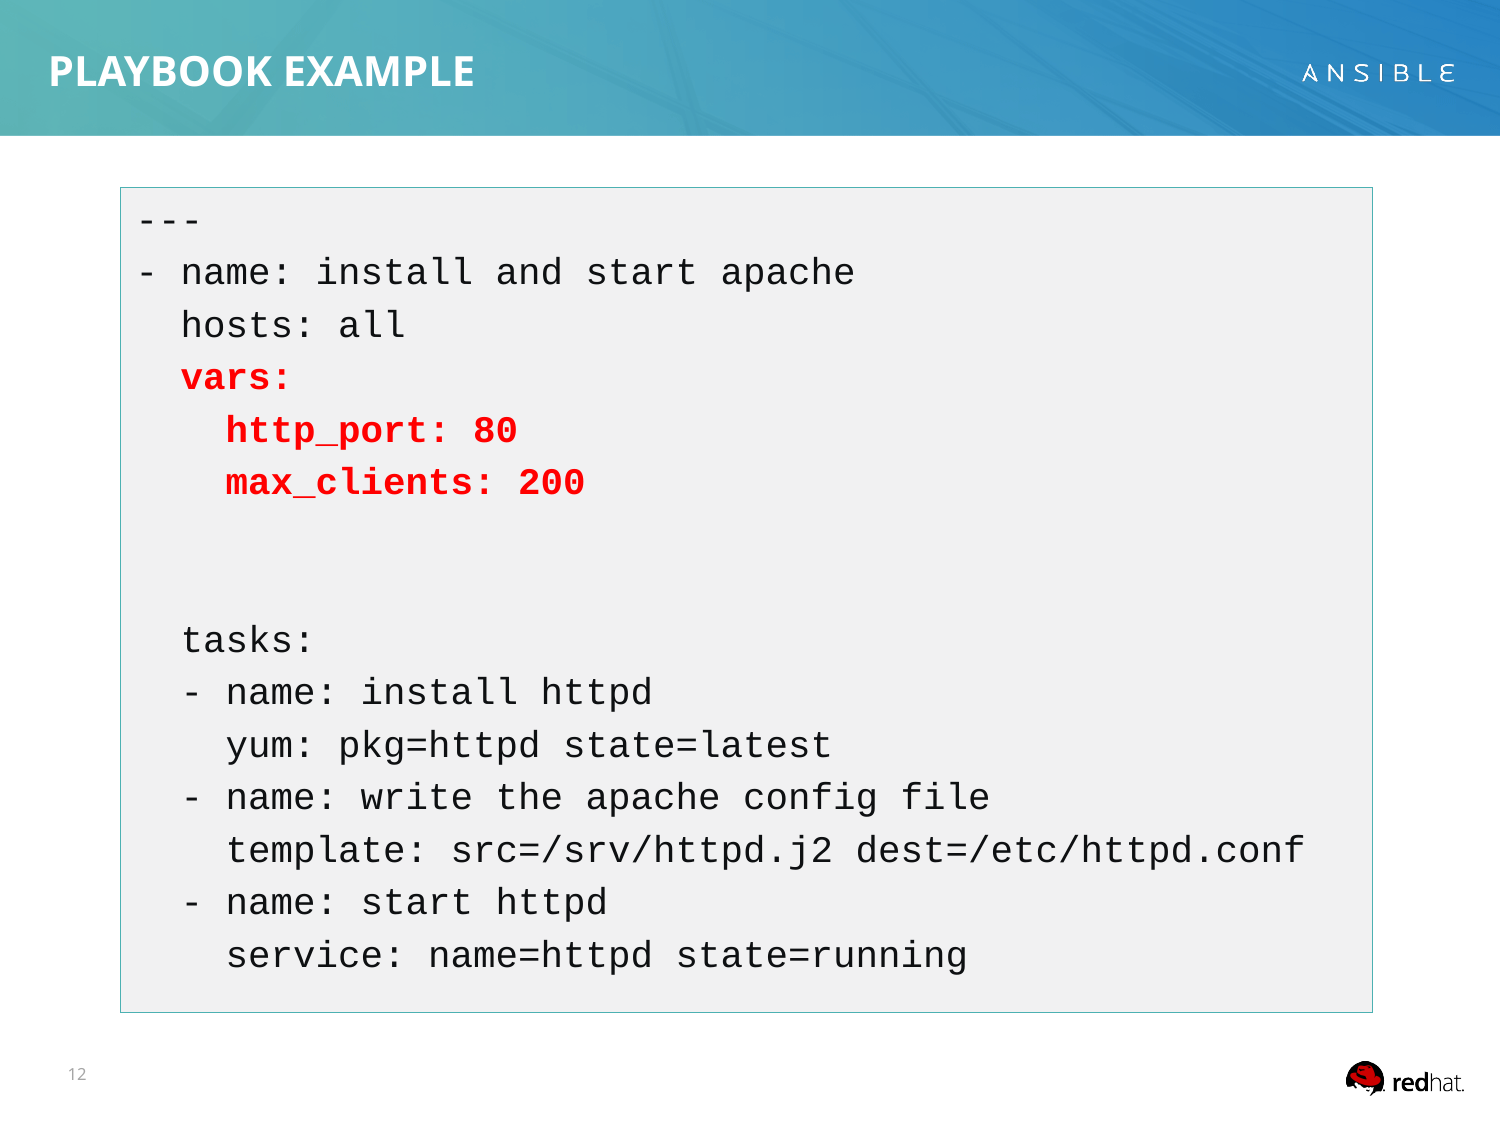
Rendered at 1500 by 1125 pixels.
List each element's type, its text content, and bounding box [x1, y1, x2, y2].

text_box --- - name: install and start apache hosts: all vars: http_port: 80 max_clients: 200 tasks: - name: install httpd yum: pkg=httpd state=latest - name: write the apache config file template: src=/srv/httpd.j2 dest=/etc/httpd.conf - name: start httpd service: name=httpd state=running [120, 187, 1373, 1013]
picture [0, 0, 1500, 1125]
list PLAYBOOK EXAMPLE [47, 45, 936, 104]
